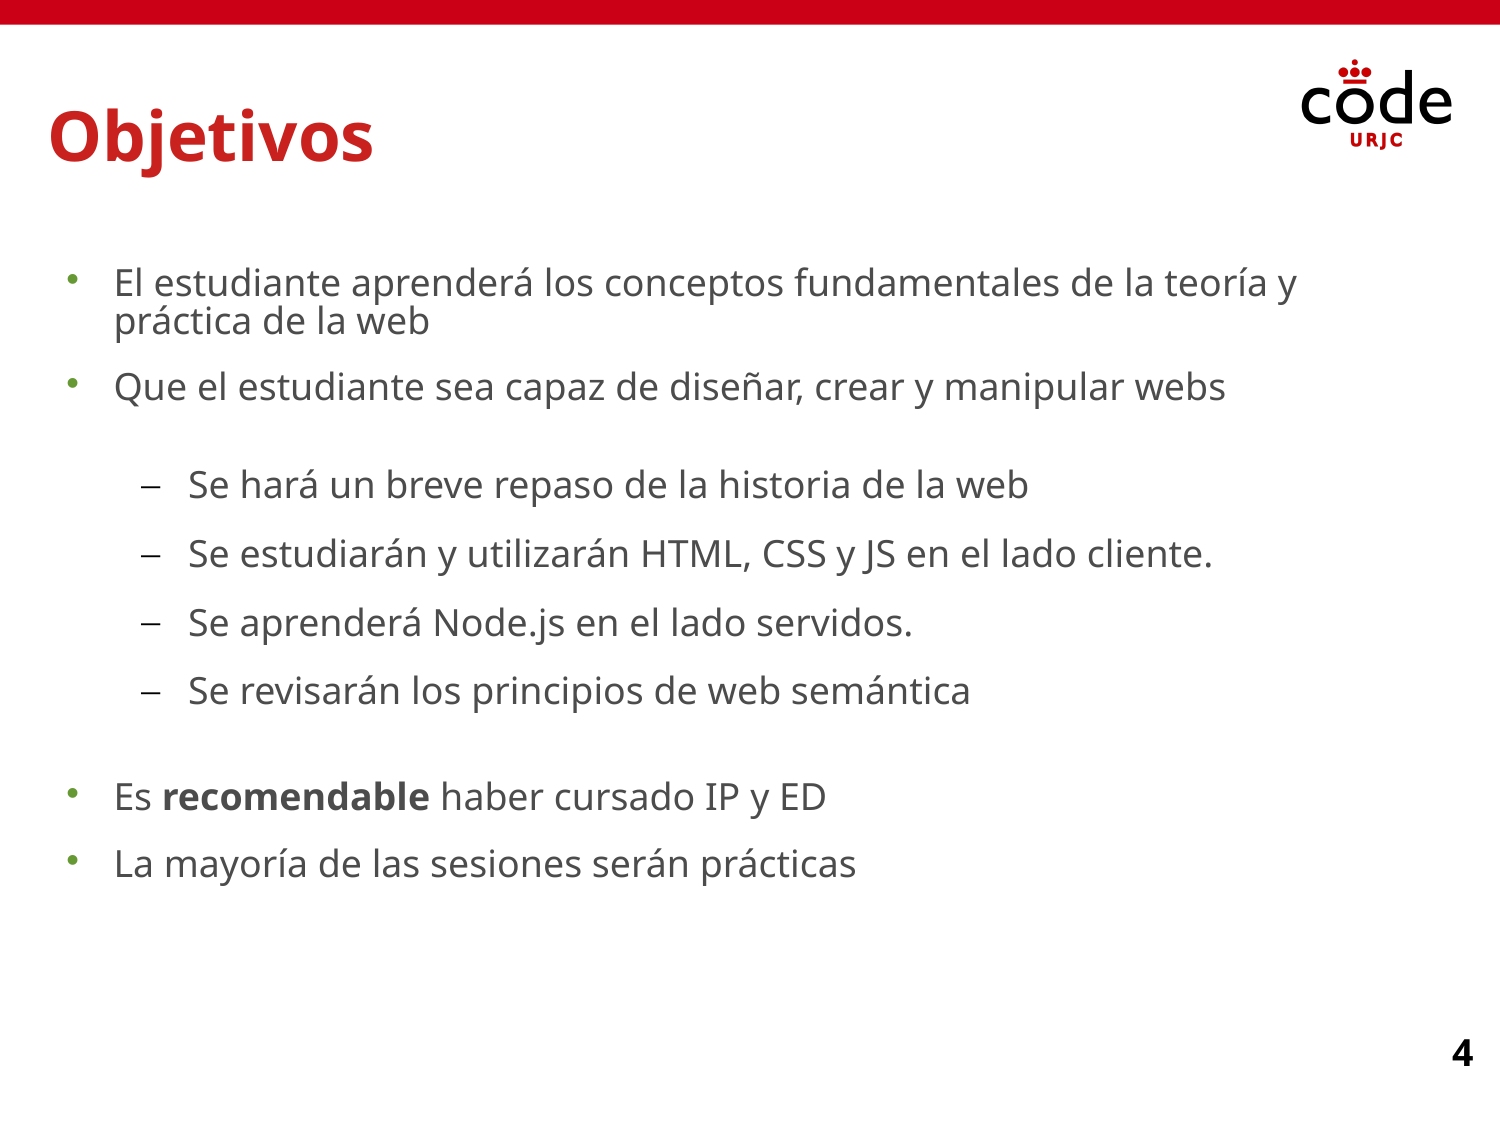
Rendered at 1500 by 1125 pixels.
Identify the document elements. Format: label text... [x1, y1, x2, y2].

title Objetivos [32, 79, 1383, 189]
picture [1284, 50, 1468, 161]
list El estudiante aprenderá los conceptos fundamentales de la teoría y práctica de la web Que el estudiante sea capaz de diseñar, crear y manipular webs Se hará un breve repaso de la historia de la web Se estudiarán y utilizarán HTML, CSS y JS en el lado cliente. Se aprenderá Node.js en el lado servidos. Se revisarán los principios de web semántica Es recomendable haber cursado IP y ED La mayoría de las sesiones serán prácticas [51, 259, 1436, 1013]
